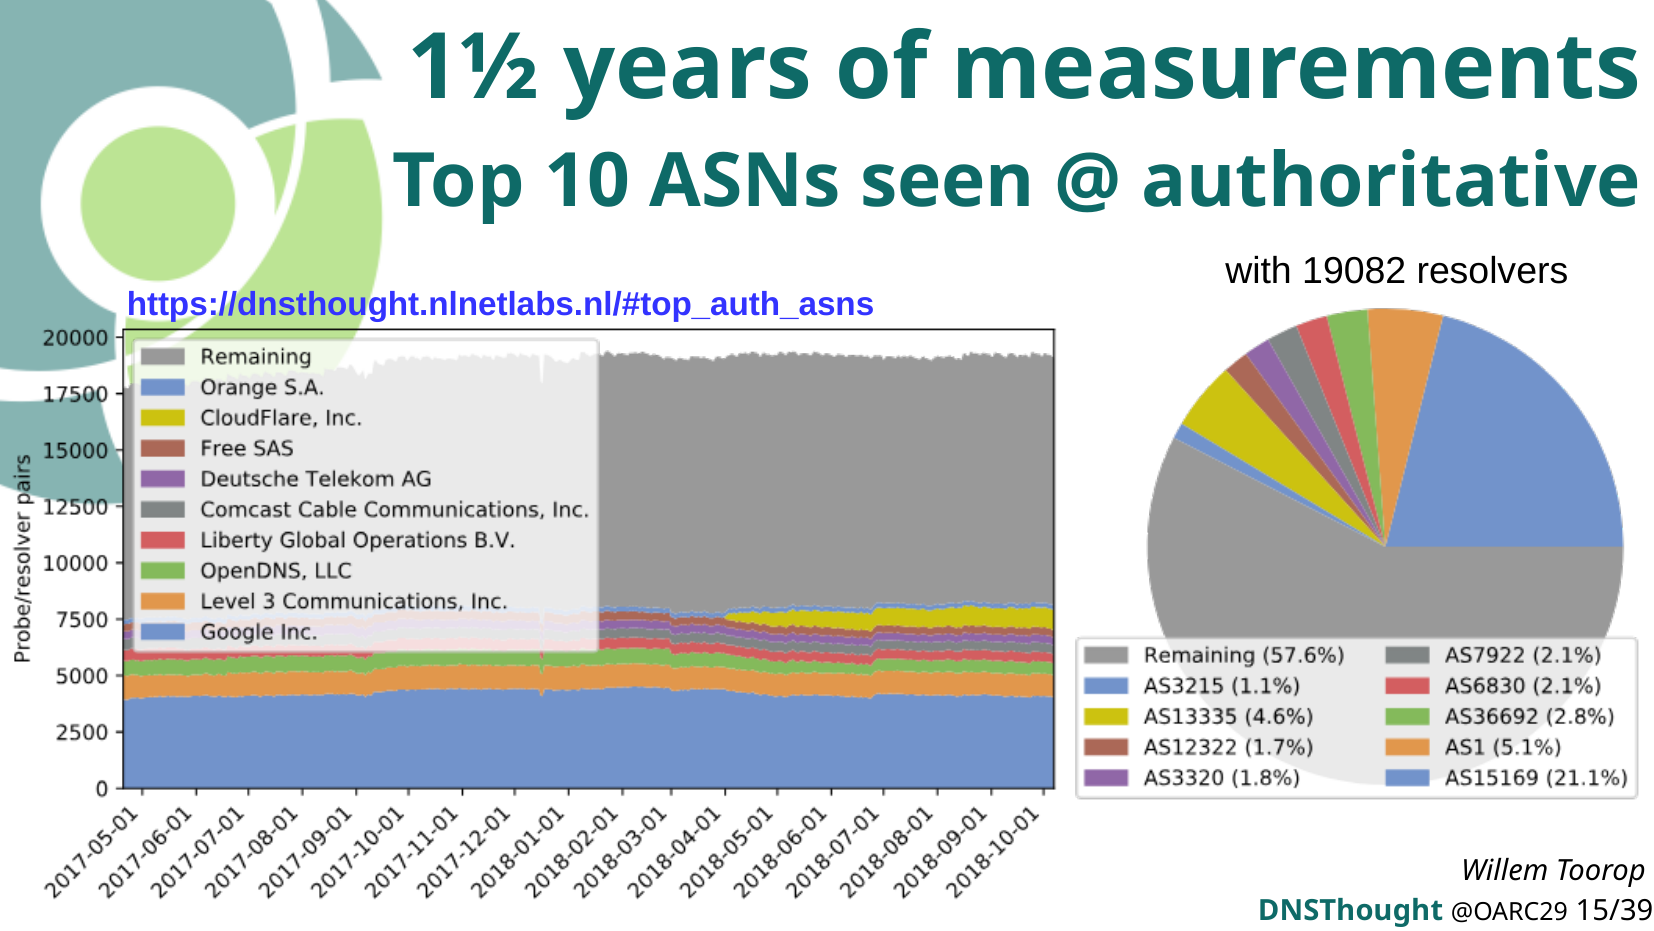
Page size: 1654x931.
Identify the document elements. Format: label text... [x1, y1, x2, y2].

text_box with 19082 resolvers [1210, 242, 1654, 265]
title 1½ years of measurements Top 10 ASNs seen @ authoritative [82, 8, 1642, 221]
picture [0, 0, 1654, 918]
text_box https://dnsthought.nlnetlabs.nl/#top_auth_asns [112, 277, 1164, 324]
